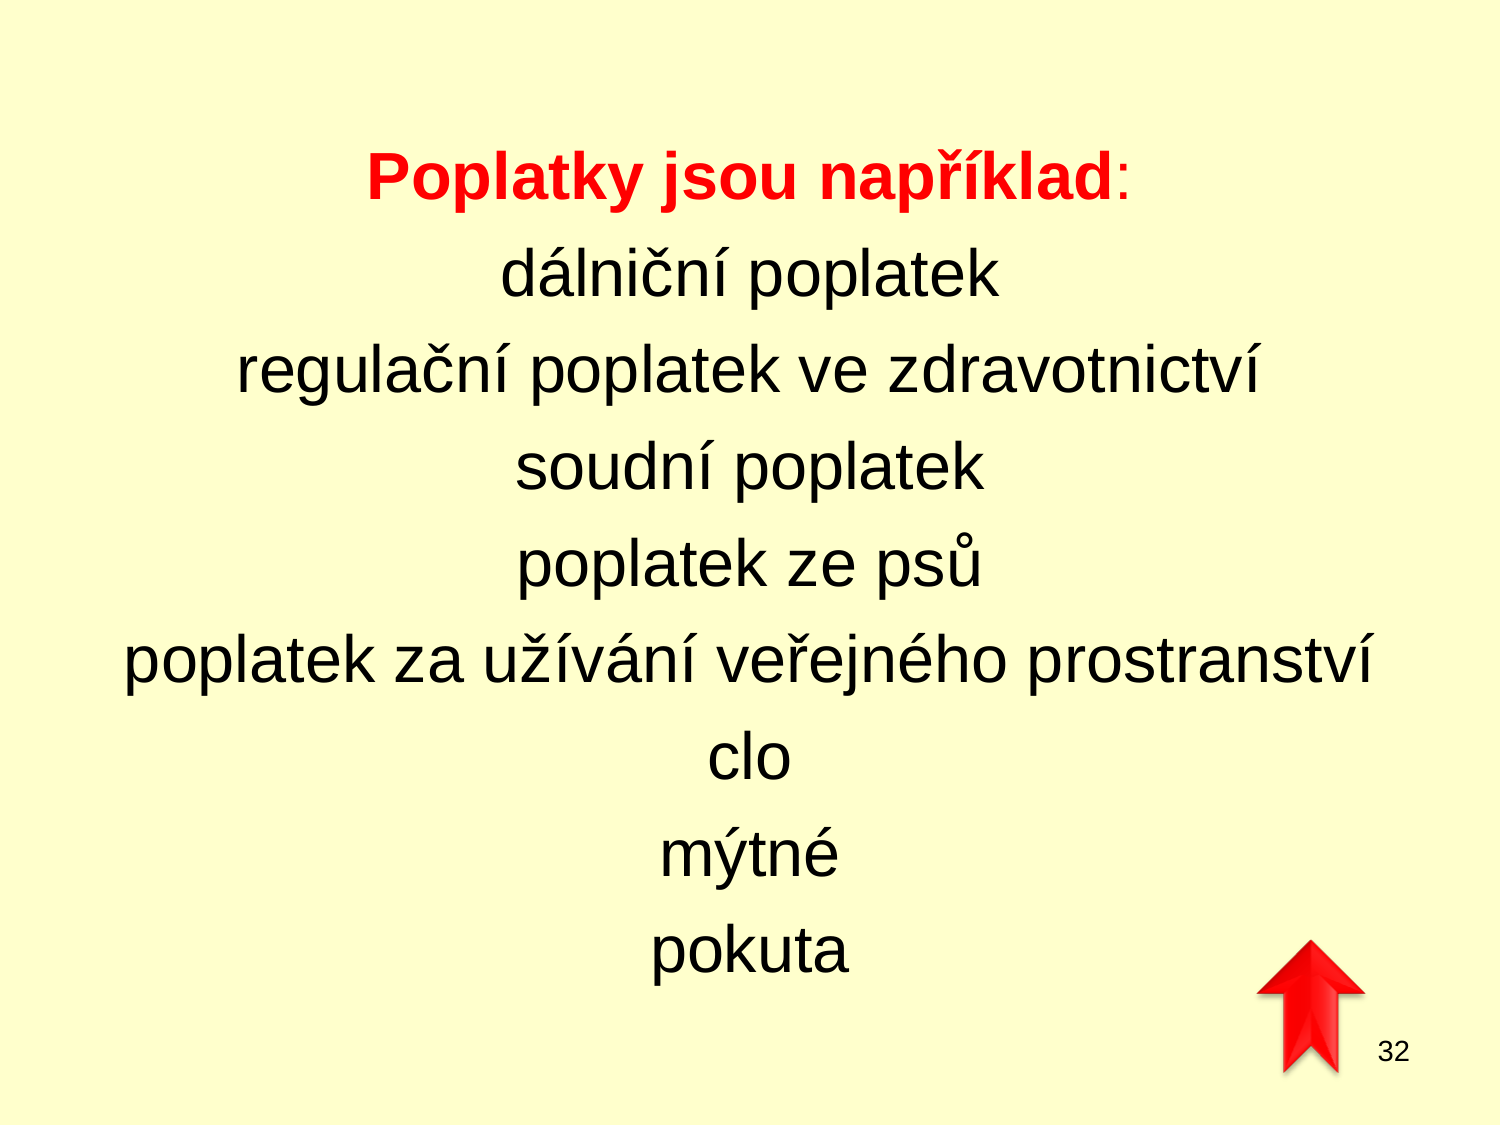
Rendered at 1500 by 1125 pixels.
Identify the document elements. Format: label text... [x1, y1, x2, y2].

picture [1247, 934, 1375, 1087]
list Poplatky jsou například: dálniční poplatek regulační poplatek ve zdravotnictví soudní poplatek poplatek ze psů poplatek za užívání veřejného prostranství clo mýtné pokuta [75, 125, 1426, 1091]
text_box <číslo> [1074, 1024, 1426, 1103]
